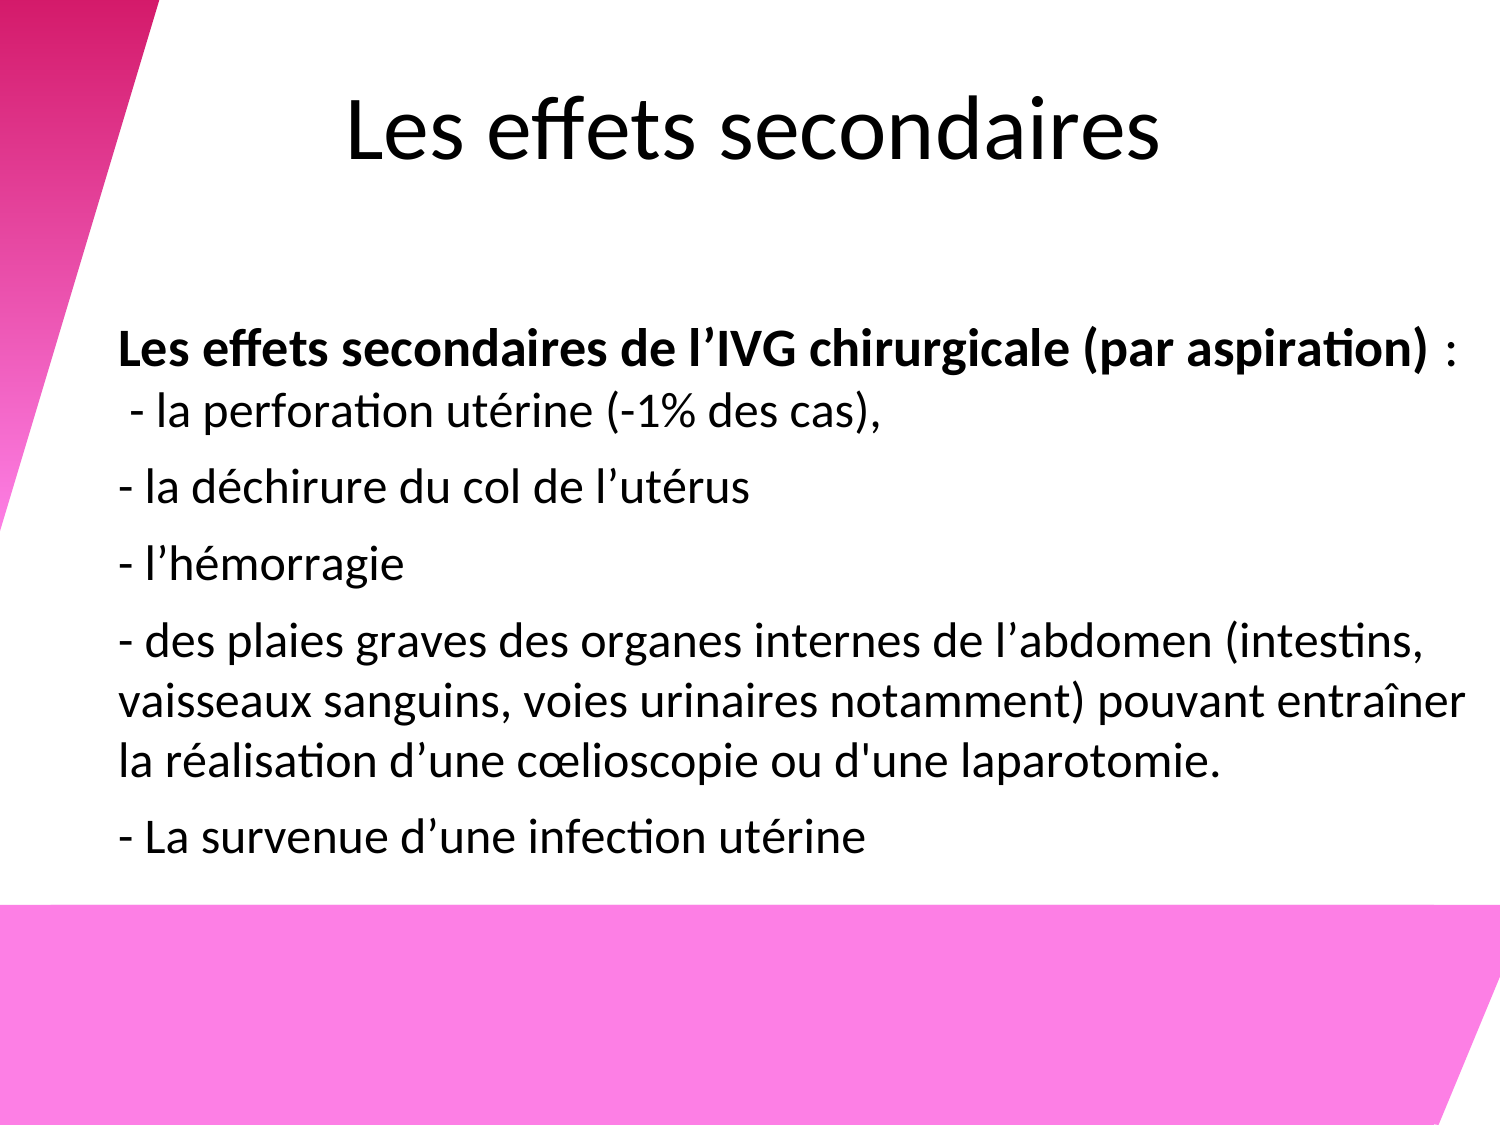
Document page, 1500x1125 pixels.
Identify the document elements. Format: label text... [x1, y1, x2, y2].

text_box [0, 904, 1500, 1125]
title Les effets secondaires [79, 29, 1430, 217]
text_box [0, 0, 160, 532]
subtitle Les effets secondaires de l’IVG chirurgicale (par aspiration) : - la perforation utérine (-1% des cas), - la déchirure du col de l’utérus - l’hémorragie - des plaies graves des organes internes de l’abdomen (intestins, vaisseaux sanguins, voies urinaires notamment) pouvant entraîner la réalisation d’une cœlioscopie ou d'une laparotomie. - La survenue d’une infection utérine [118, 216, 1469, 960]
